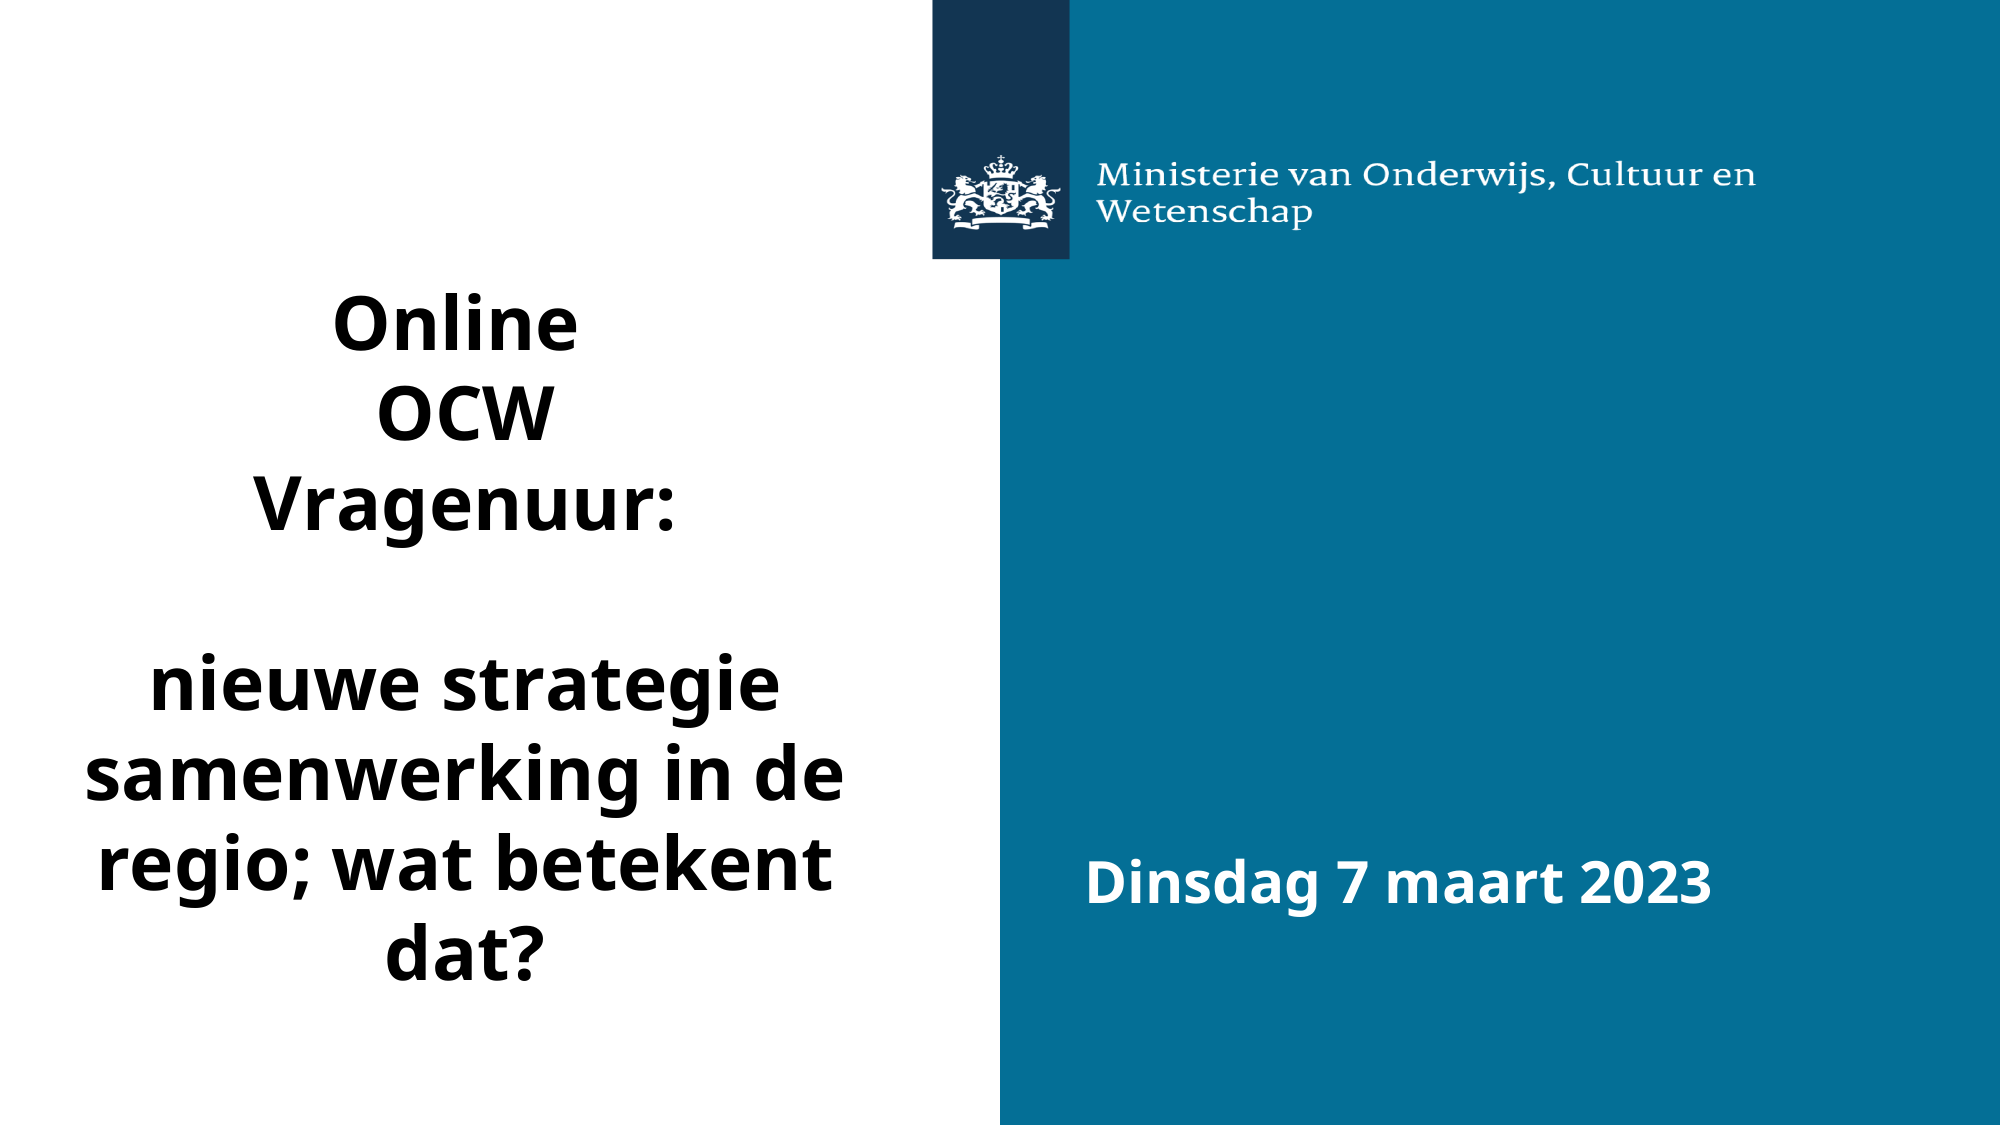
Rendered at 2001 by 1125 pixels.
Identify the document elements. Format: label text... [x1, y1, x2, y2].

title Online OCW Vragenuur: nieuwe strategie samenwerking in de regio; wat betekent dat? [48, 268, 883, 697]
list Dinsdag 7 maart 2023 [1068, 837, 1952, 927]
